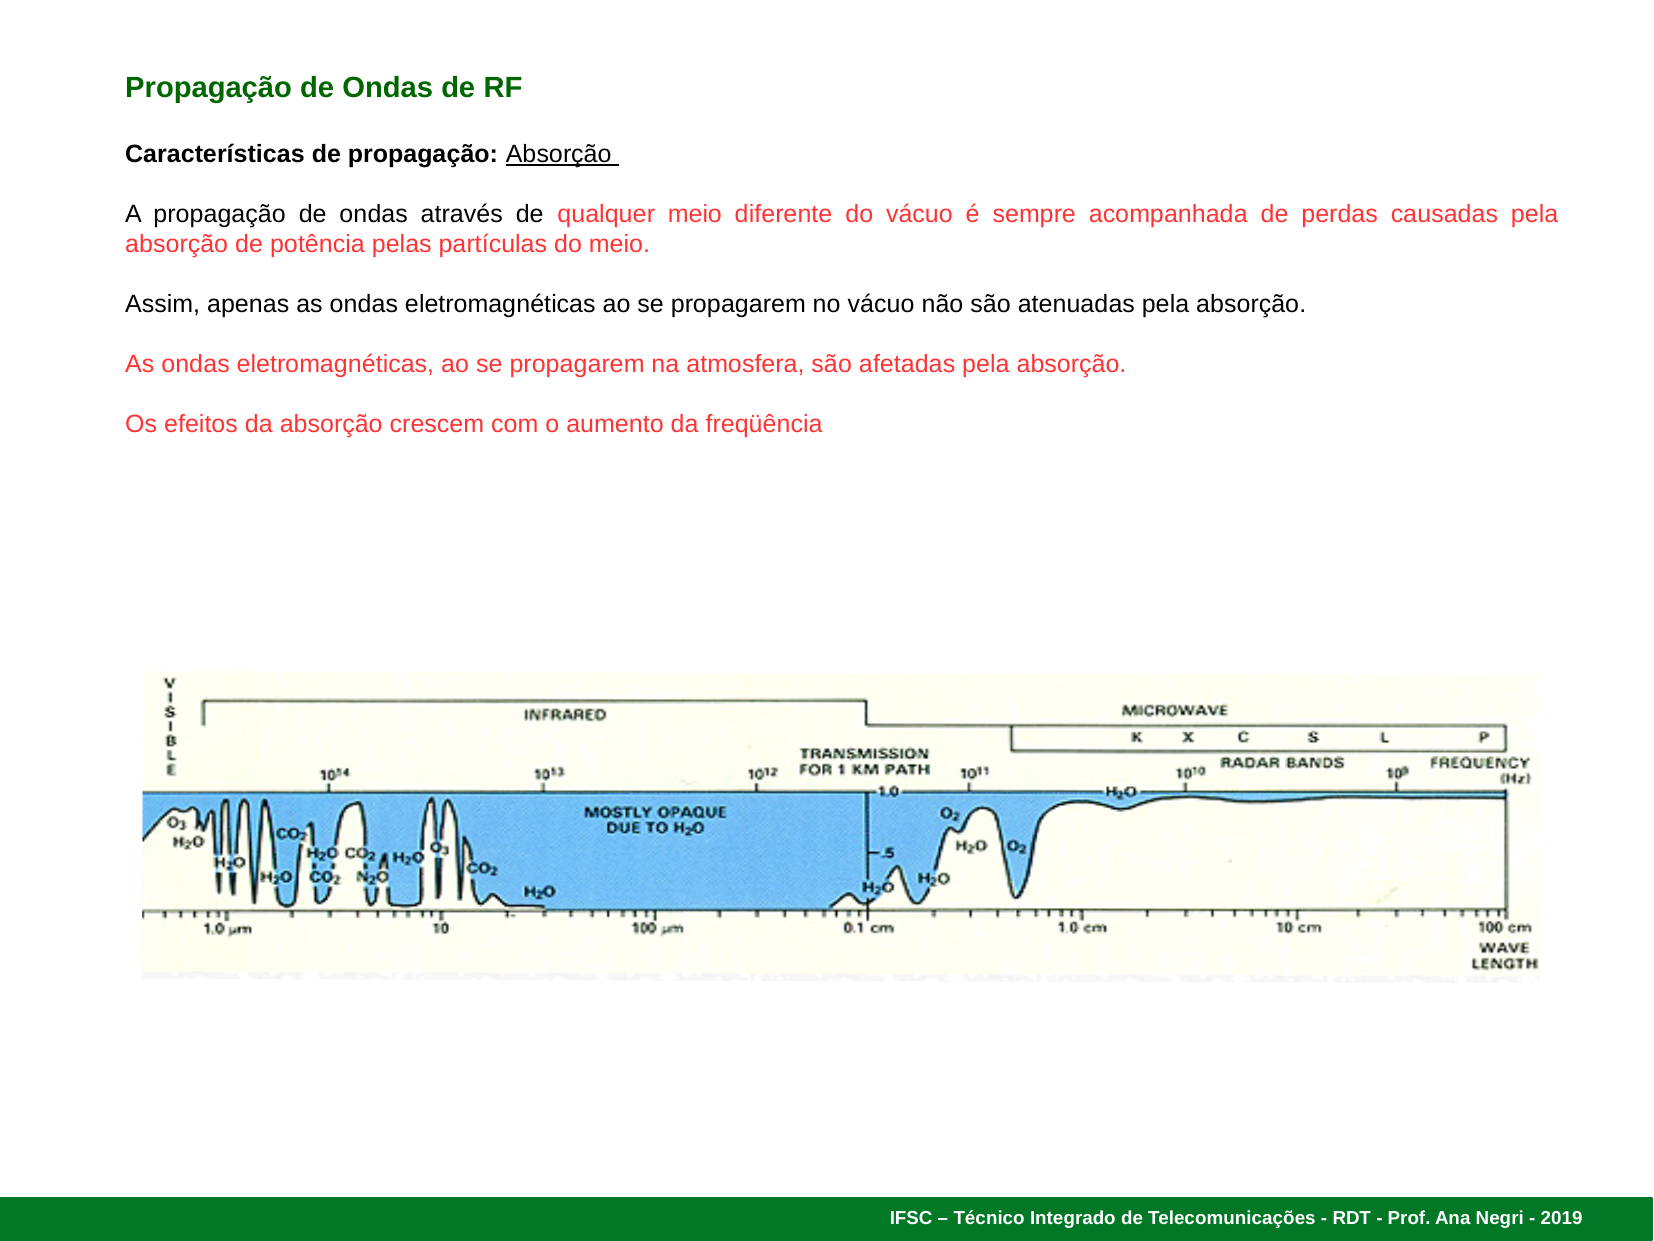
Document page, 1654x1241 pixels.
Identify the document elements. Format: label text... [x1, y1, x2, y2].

picture [141, 670, 1540, 983]
text_box IFSC – Técnico Integrado de Telecomunicações - RDT - Prof. Ana Negri - 2019 [875, 1197, 1653, 1236]
text_box Propagação de Ondas de RF Características de propagação: Absorção A propagação de ondas através de qualquer meio diferente do vácuo é sempre acompanhada de perdas causadas pela absorção de potência pelas partículas do meio. Assim, apenas as ondas eletromagnéticas ao se propagarem no vácuo não são atenuadas pela absorção. As ondas eletromagnéticas, ao se propagarem na atmosfera, são afetadas pela absorção. Os efeitos da absorção crescem com o aumento da freqüência [110, 60, 1576, 870]
text_box [0, 1197, 1653, 1241]
